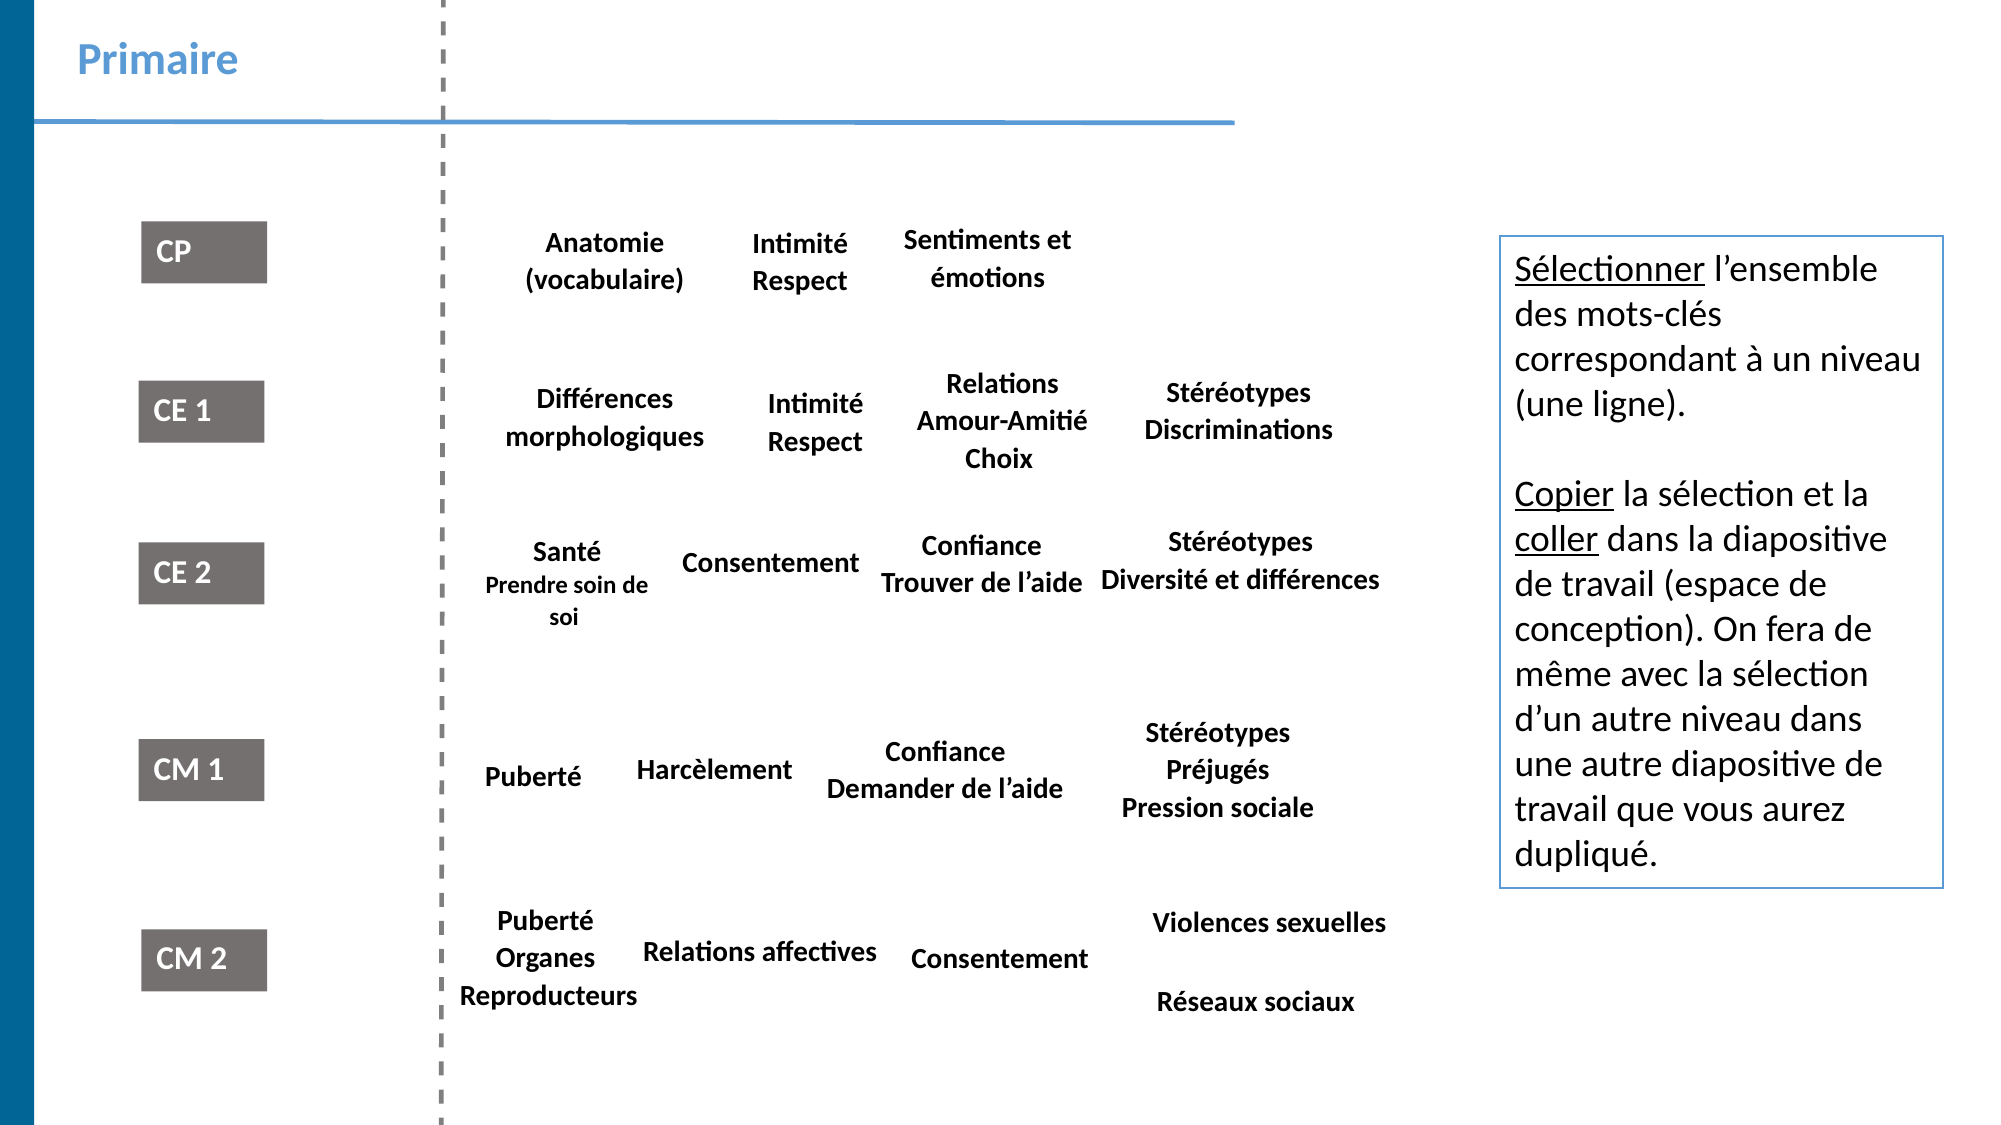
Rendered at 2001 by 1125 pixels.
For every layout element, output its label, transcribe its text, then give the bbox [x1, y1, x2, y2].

text_box Stéréotypes Préjugés Pression sociale [1106, 703, 1330, 841]
text_box Consentement [895, 929, 1105, 1067]
text_box Santé Prendre soin de soi [454, 521, 681, 687]
text_box CE 2 [138, 542, 265, 605]
text_box Puberté Organes Reproducteurs [443, 891, 654, 1086]
text_box Primaire [62, 0, 254, 137]
text_box Relations Amour-Amitié Choix [900, 354, 1105, 492]
text_box [0, 0, 35, 1125]
text_box CM 2 [141, 929, 268, 992]
text_box Sentiments et émotions [888, 210, 1088, 349]
text_box Consentement [666, 533, 876, 672]
text_box Violences sexuelles [1137, 893, 1403, 1031]
text_box CE 1 [138, 380, 265, 443]
text_box Différences morphologiques [490, 369, 720, 508]
text_box Stéréotypes Discriminations [1129, 363, 1349, 501]
text_box Anatomie (vocabulaire) [509, 213, 700, 351]
text_box Confiance Demander de l’aide [811, 722, 1080, 860]
text_box CM 1 [138, 739, 265, 802]
text_box Puberté [469, 746, 598, 828]
text_box Confiance Trouver de l’aide [863, 516, 1101, 654]
text_box CP [141, 221, 268, 284]
text_box Sélectionner l’ensemble des mots-clés correspondant à un niveau (une ligne). Copier la sélection et la coller dans la diapositive de travail (espace de conception). On fera de même avec la sélection d’un autre niveau dans une autre diapositive de travail que vous aurez dupliqué. [1499, 236, 1943, 888]
text_box Relations affectives [628, 922, 896, 1060]
text_box Réseaux sociaux [1141, 972, 1371, 1041]
text_box Intimité Respect [736, 214, 864, 352]
text_box Stéréotypes Diversité et différences [1084, 512, 1397, 651]
text_box Intimité Respect [751, 374, 880, 513]
text_box Harcèlement [621, 740, 810, 878]
